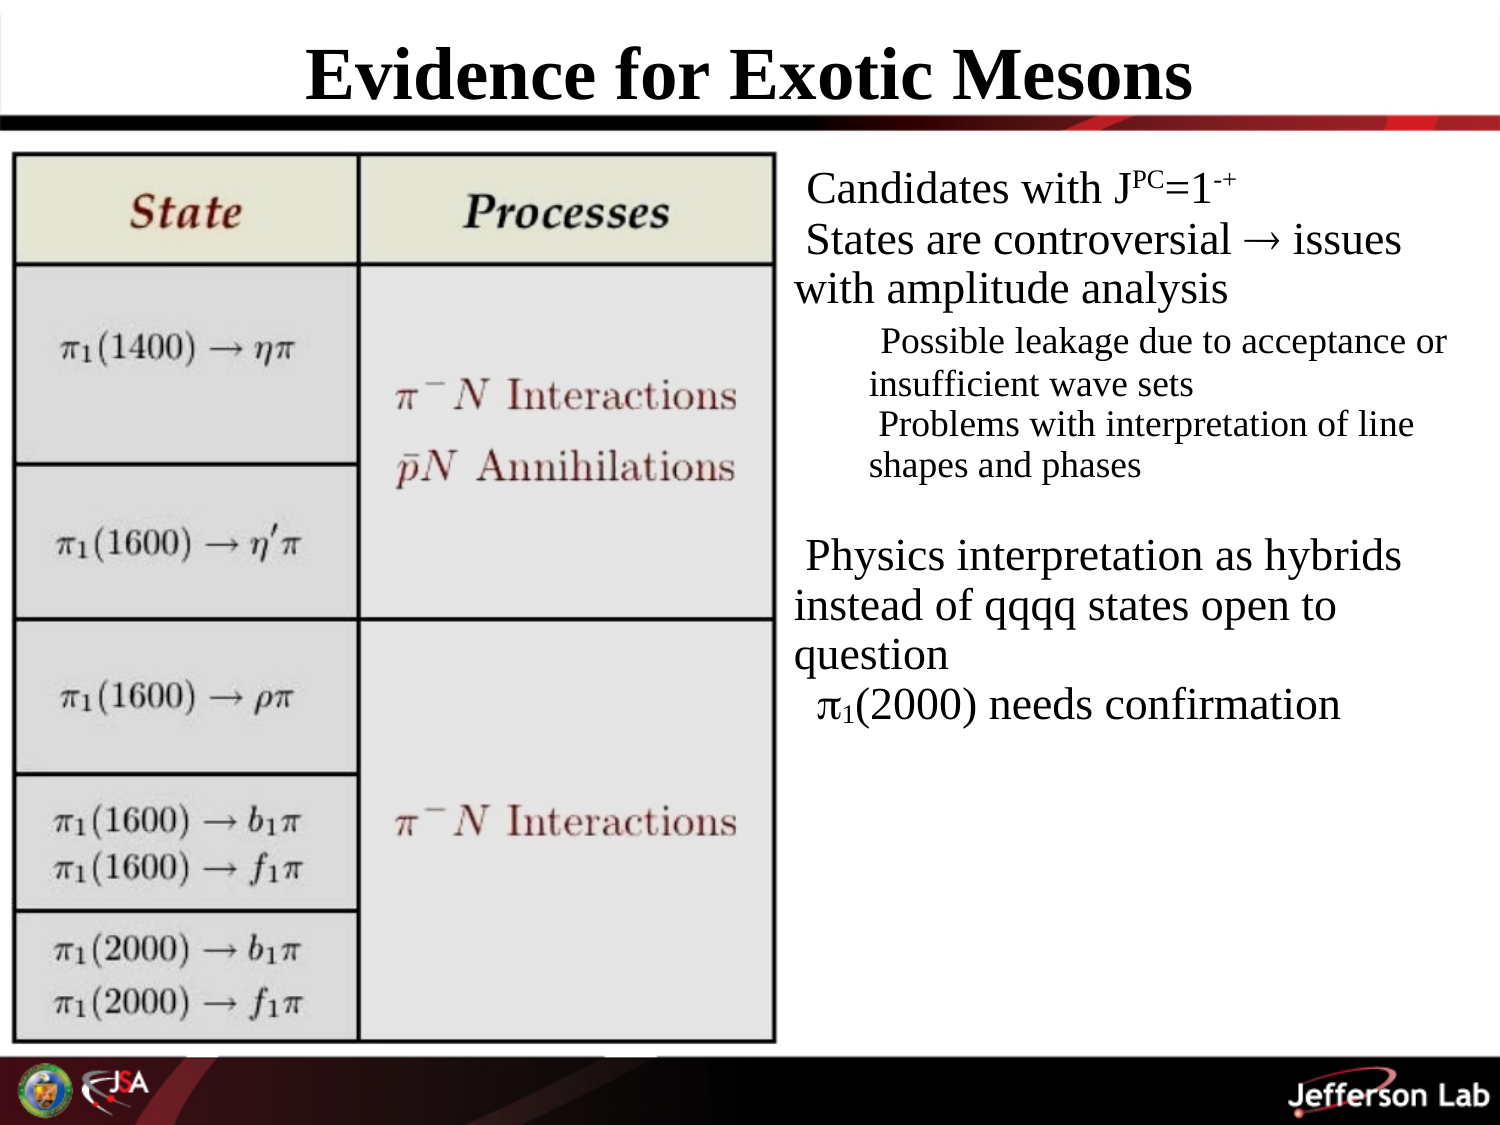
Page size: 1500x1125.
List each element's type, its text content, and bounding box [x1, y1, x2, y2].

text_box Candidates with JPC=1-+ States are controversial  issues with amplitude analysis Possible leakage due to acceptance or insufficient wave sets Problems with interpretation of line shapes and phases Physics interpretation as hybrids instead of qqqq states open to question 1(2000) needs confirmation [793, 160, 1474, 871]
title Evidence for Exotic Mesons [112, 0, 1388, 151]
picture [0, 0, 1500, 1125]
